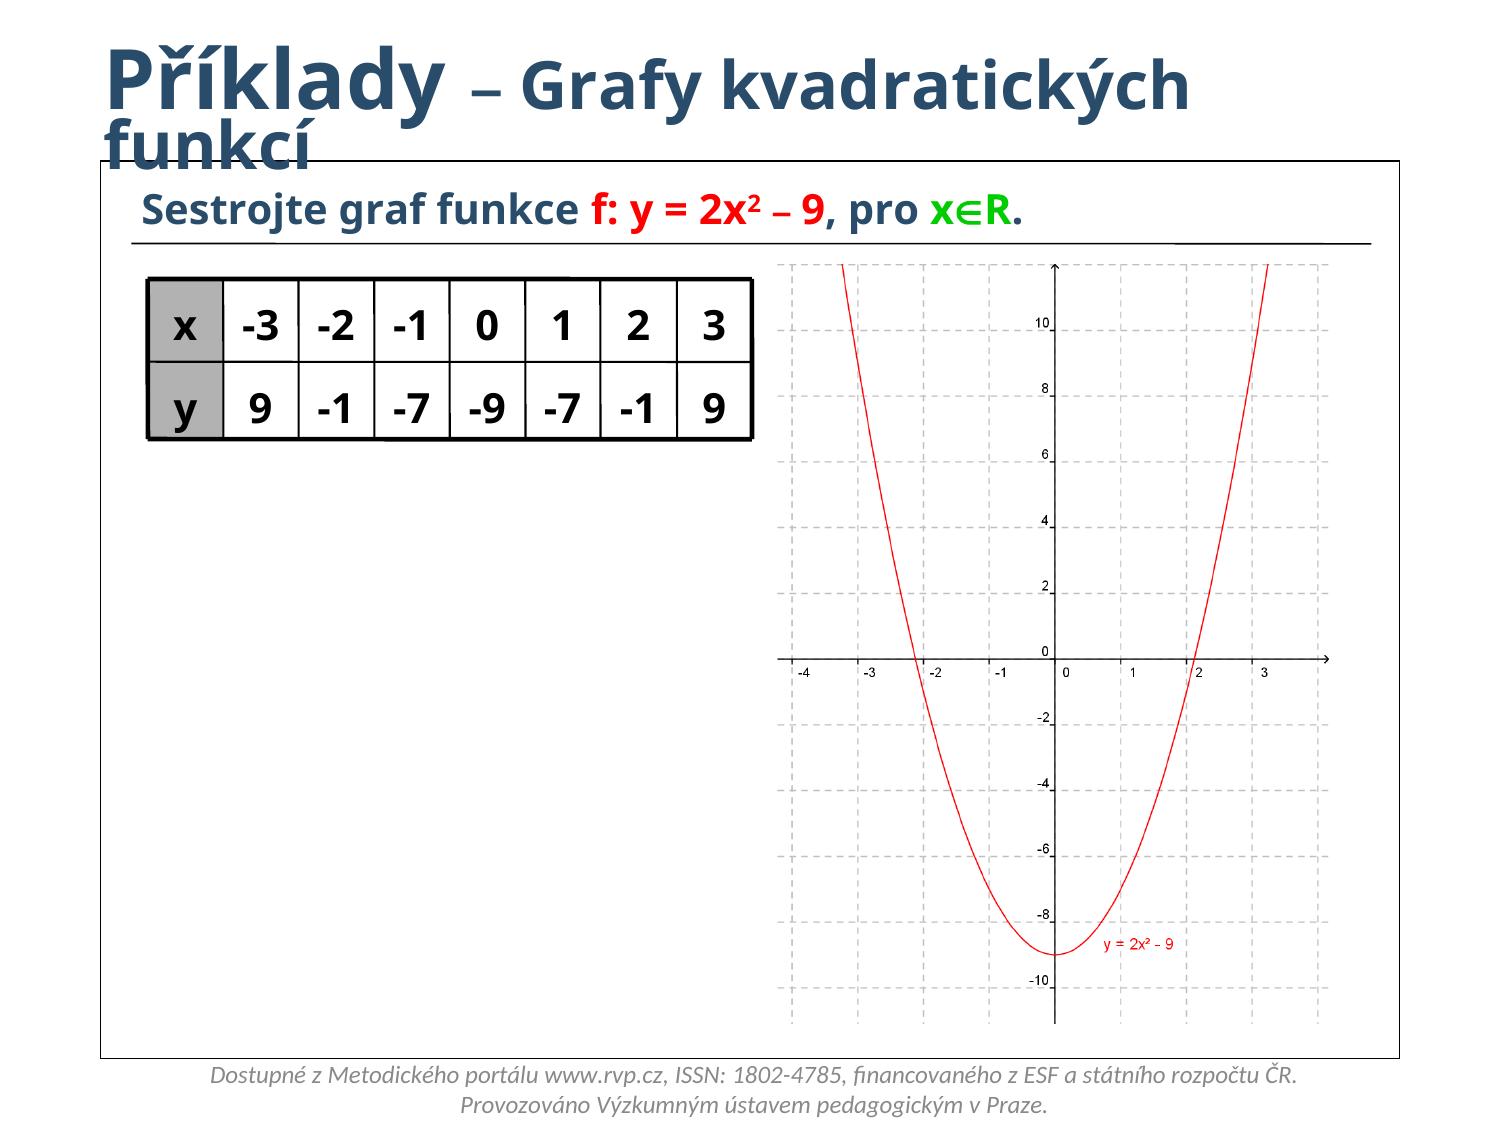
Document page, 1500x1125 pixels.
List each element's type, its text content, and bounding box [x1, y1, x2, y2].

text_box -9 [451, 363, 524, 436]
text_box x [150, 282, 222, 360]
text_box -2 [300, 282, 373, 360]
text_box -3 [225, 282, 297, 360]
text_box 9 [225, 363, 297, 436]
text_box Sestrojte graf funkce f: y = 2x2 – 9, pro xR. [126, 160, 1367, 256]
title Příklady – Grafy kvadratických funkcí [88, 39, 1414, 190]
text_box -7 [376, 363, 448, 436]
text_box 3 [678, 282, 749, 360]
text_box 1 [527, 282, 599, 360]
text_box 2 [602, 282, 675, 360]
text_box -1 [376, 282, 448, 360]
text_box -1 [602, 363, 676, 436]
picture [777, 264, 1329, 1024]
text_box 9 [678, 364, 749, 436]
text_box -7 [527, 363, 599, 436]
text_box 0 [451, 282, 524, 360]
text_box y [151, 363, 222, 436]
text_box -1 [300, 363, 373, 436]
text_box [100, 190, 1400, 1059]
